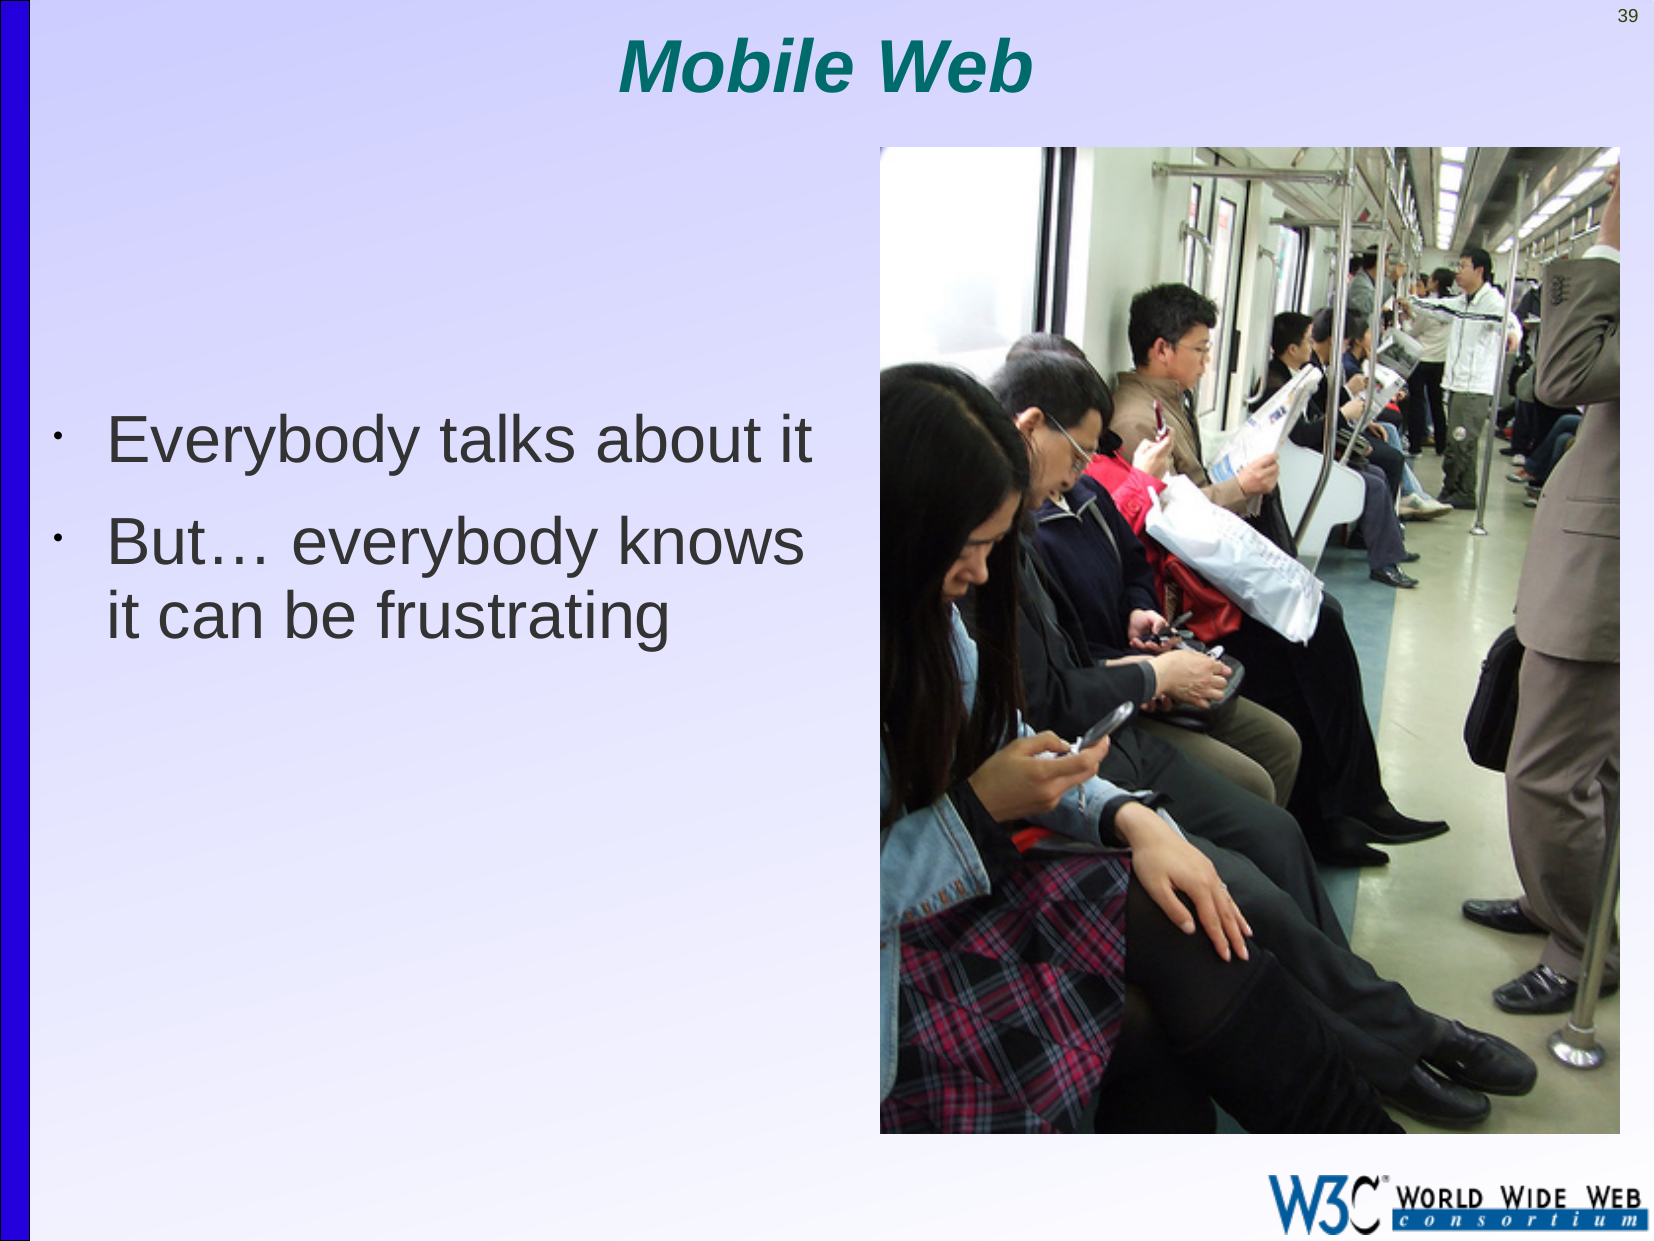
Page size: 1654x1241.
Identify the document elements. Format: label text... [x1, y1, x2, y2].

list Everybody talks about it But… everybody knows it can be frustrating [35, 402, 857, 1241]
title Mobile Web [0, 5, 1654, 125]
picture [880, 147, 1620, 1134]
picture [1263, 1175, 1654, 1235]
